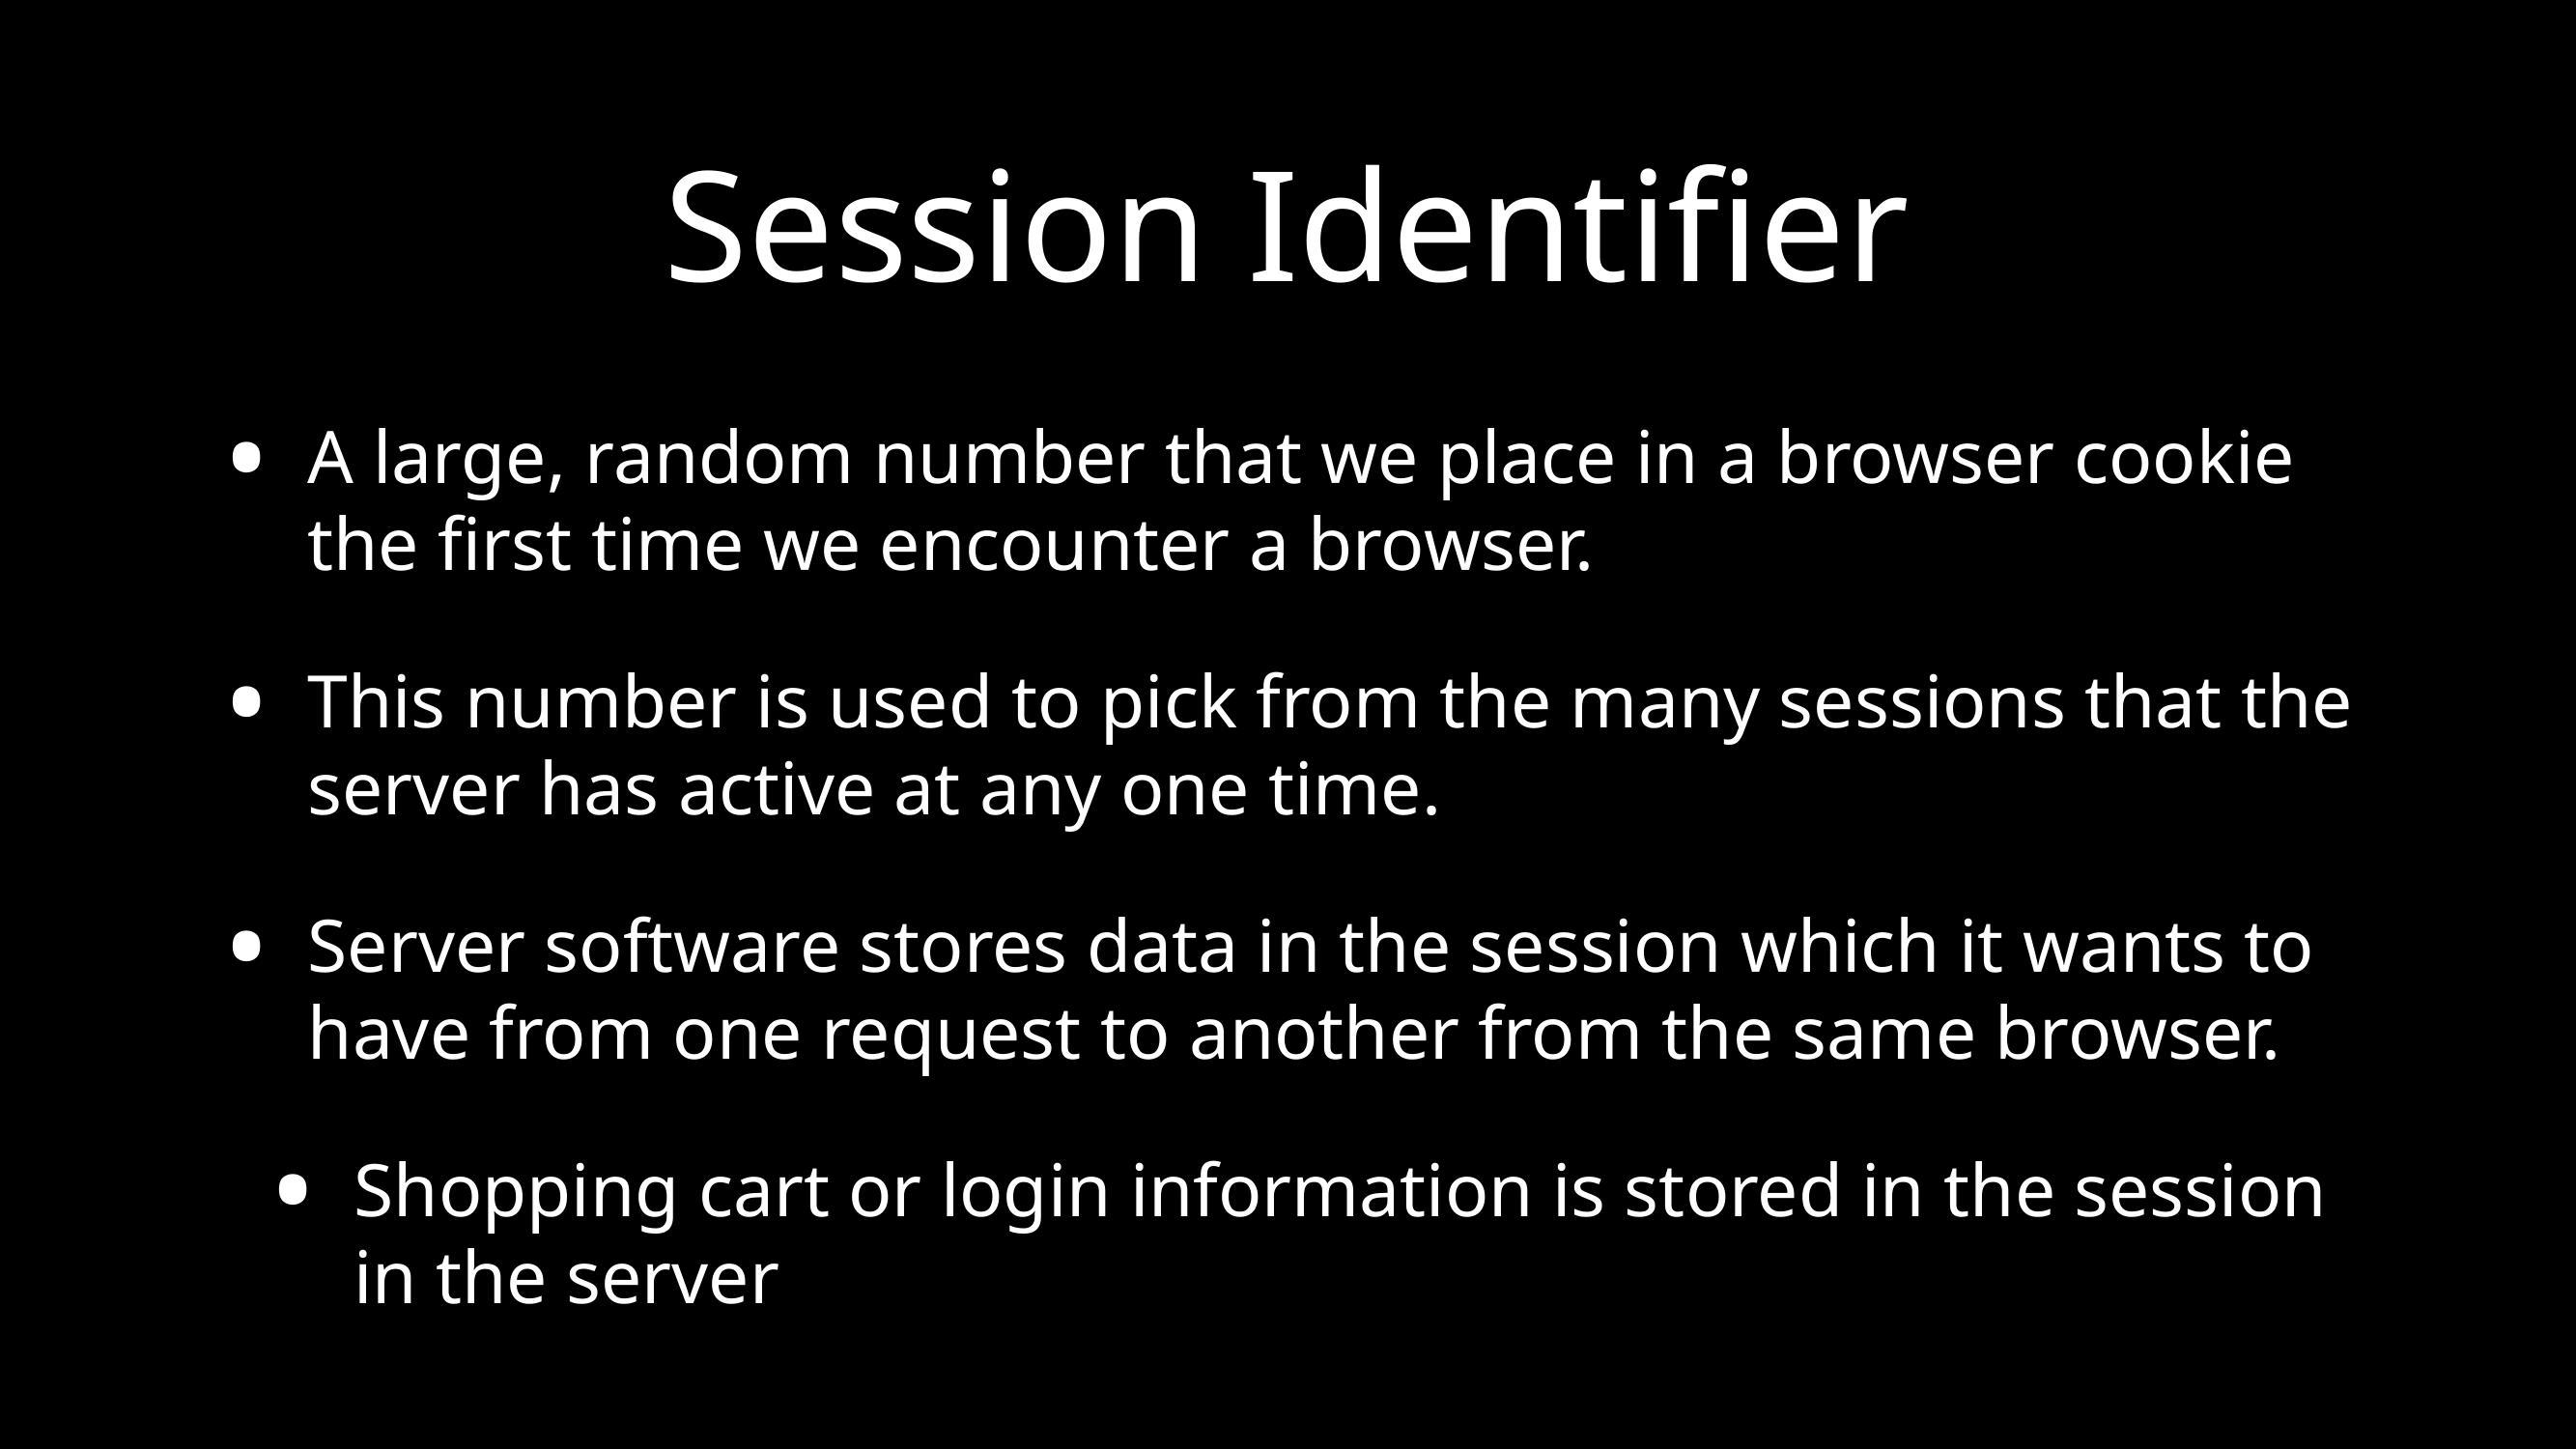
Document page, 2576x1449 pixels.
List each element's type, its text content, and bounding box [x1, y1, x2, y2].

list A large, random number that we place in a browser cookie the first time we encounter a browser. This number is used to pick from the many sessions that the server has active at any one time. Server software stores data in the session which it wants to have from one request to another from the same browser. Shopping cart or login information is stored in the session in the server [183, 405, 2392, 1324]
title Session Identifier [183, 38, 2392, 403]
